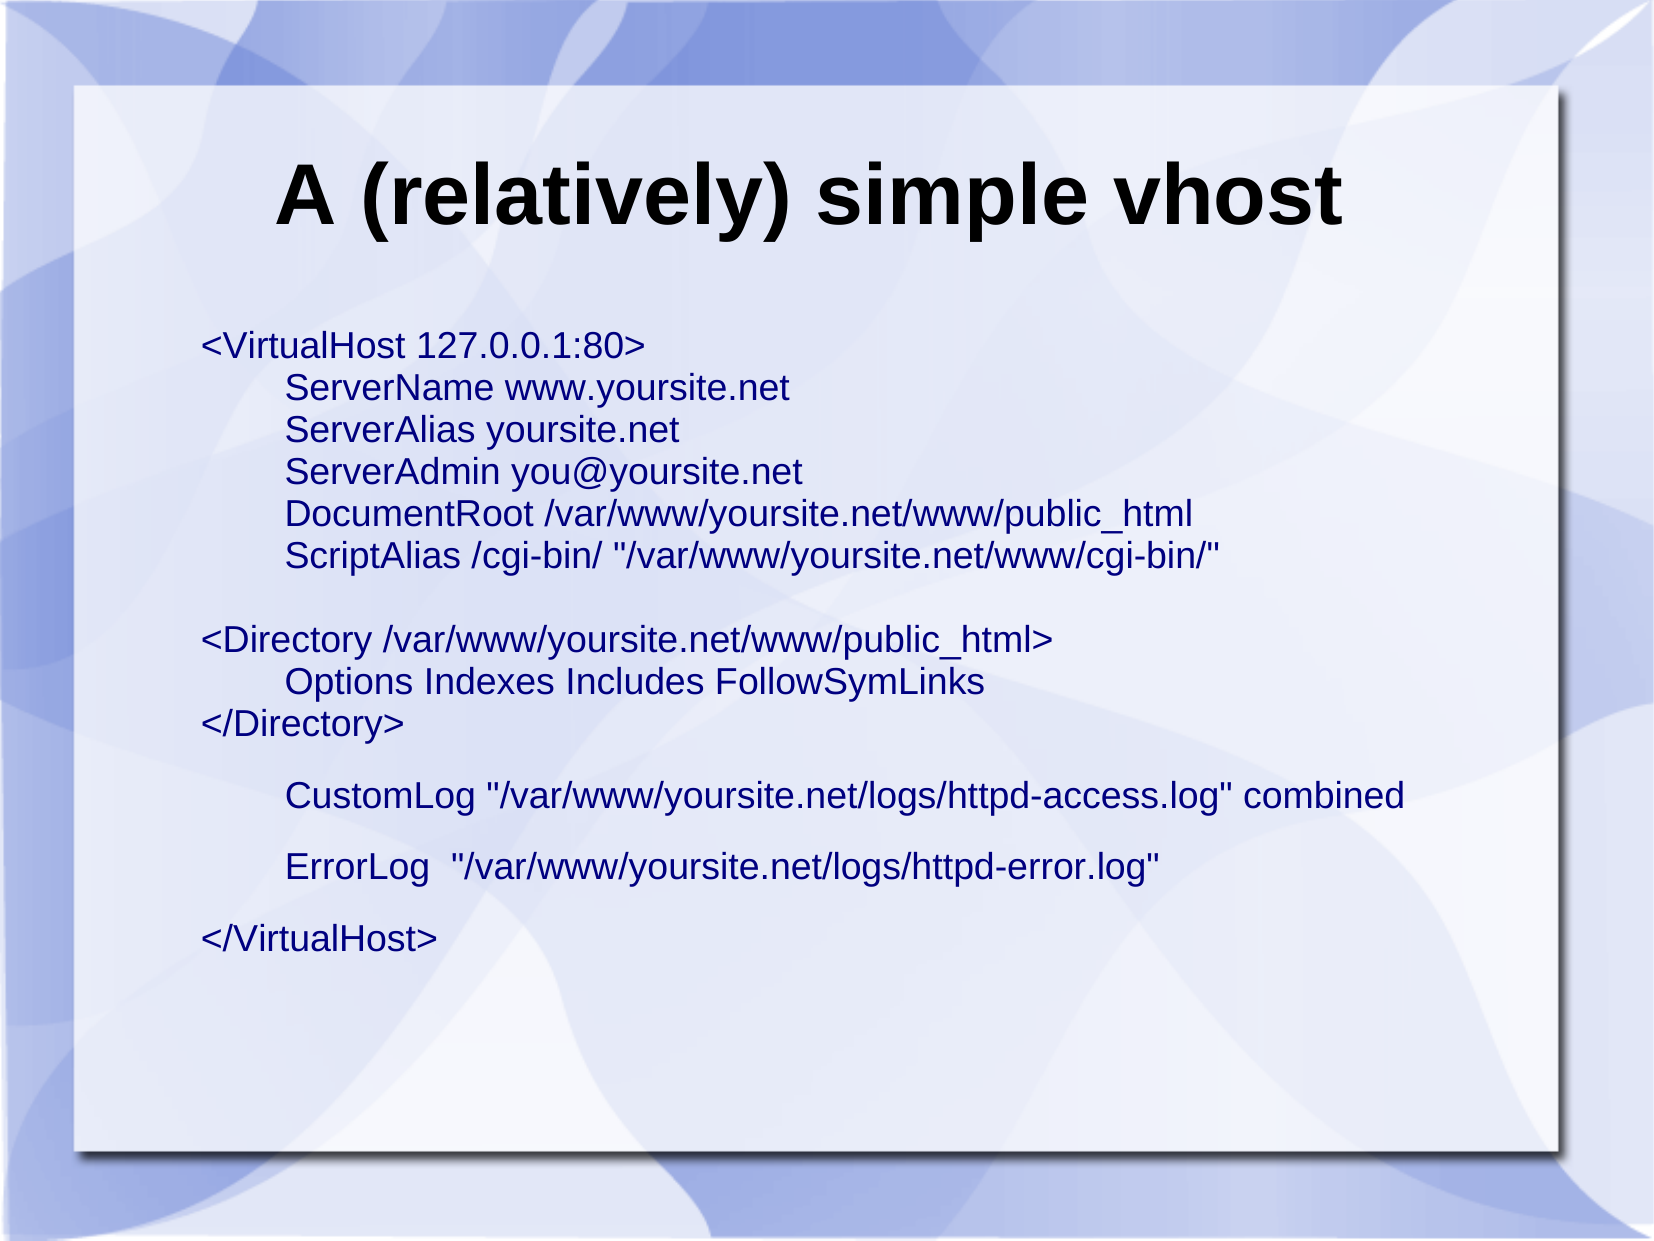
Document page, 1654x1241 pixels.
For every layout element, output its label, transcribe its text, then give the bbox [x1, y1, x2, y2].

title A (relatively) simple vhost [82, 90, 1536, 298]
list <VirtualHost 127.0.0.1:80> ServerName www.yoursite.net ServerAlias yoursite.net ServerAdmin you@yoursite.net DocumentRoot /var/www/yoursite.net/www/public_html ScriptAlias /cgi-bin/ "/var/www/yoursite.net/www/cgi-bin/" <Directory /var/www/yoursite.net/www/public_html> Options Indexes Includes FollowSymLinks </Directory> CustomLog "/var/www/yoursite.net/logs/httpd-access.log" combined ErrorLog "/var/www/yoursite.net/logs/httpd-error.log" </VirtualHost> [129, 324, 1489, 1045]
picture [0, 0, 1654, 1241]
